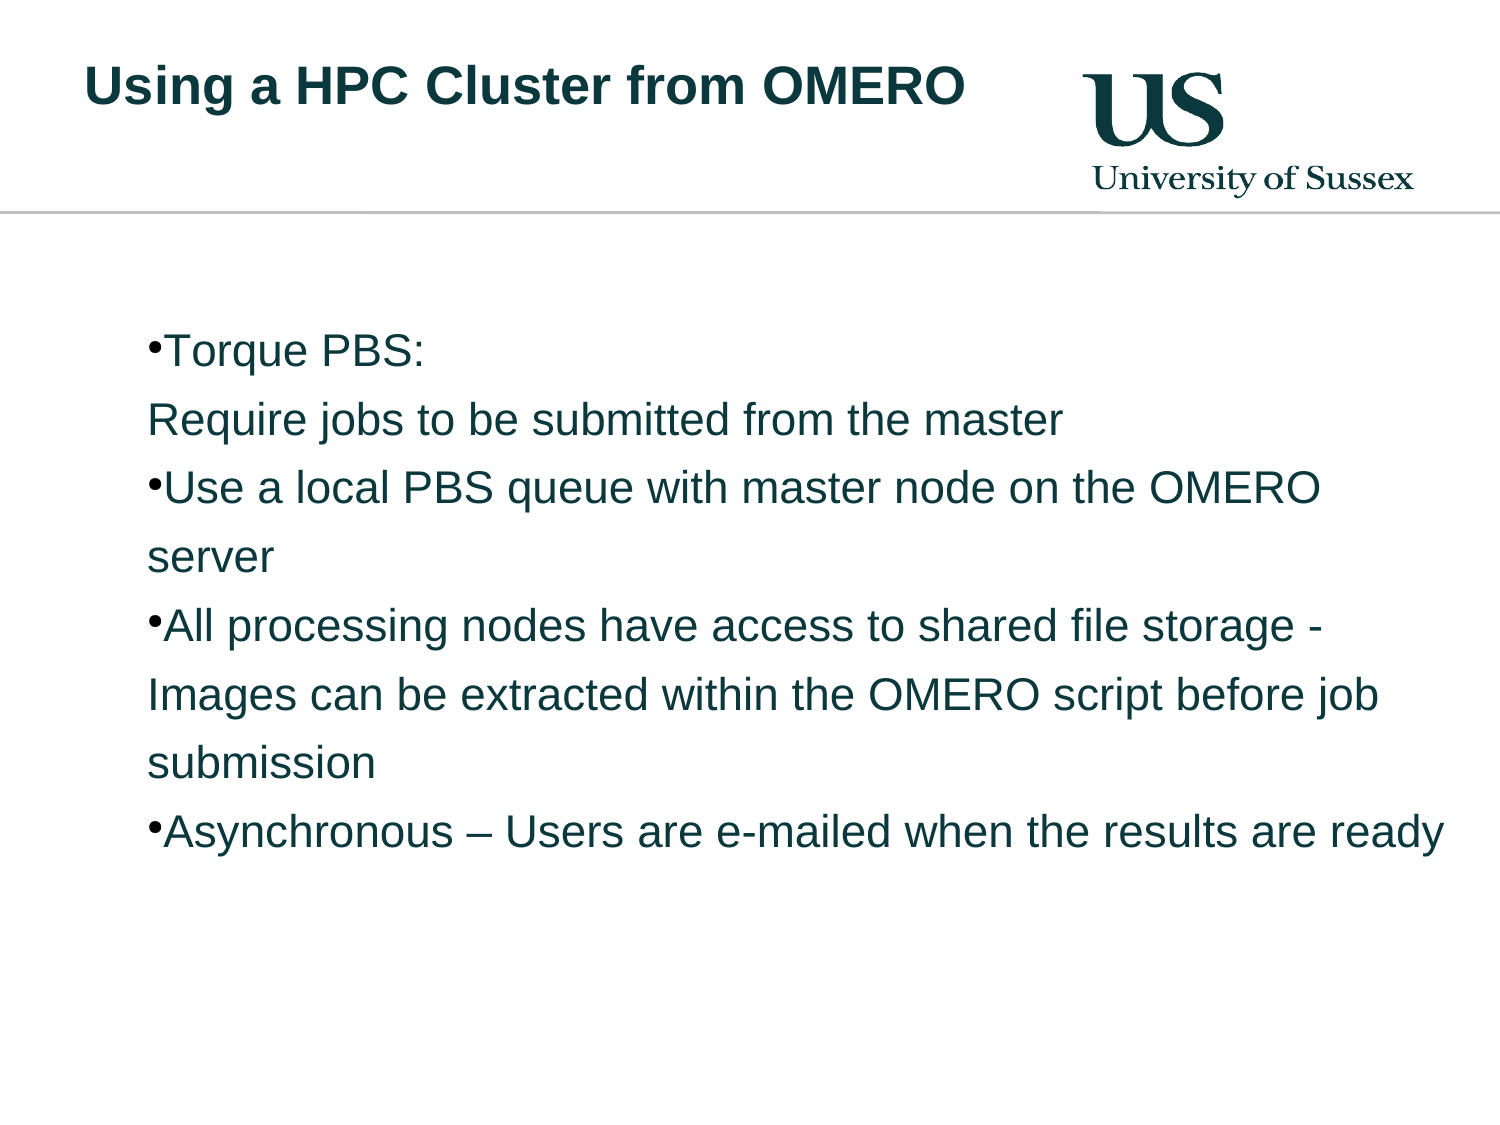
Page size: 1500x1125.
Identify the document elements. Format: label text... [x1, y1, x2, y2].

list Torque PBS: Require jobs to be submitted from the master Use a local PBS queue with master node on the OMERO server All processing nodes have access to shared file storage - Images can be extracted within the OMERO script before job submission Asynchronous – Users are e-mailed when the results are ready [90, 306, 1450, 935]
title Using a HPC Cluster from OMERO [84, 49, 1063, 213]
picture [1025, 50, 1471, 218]
